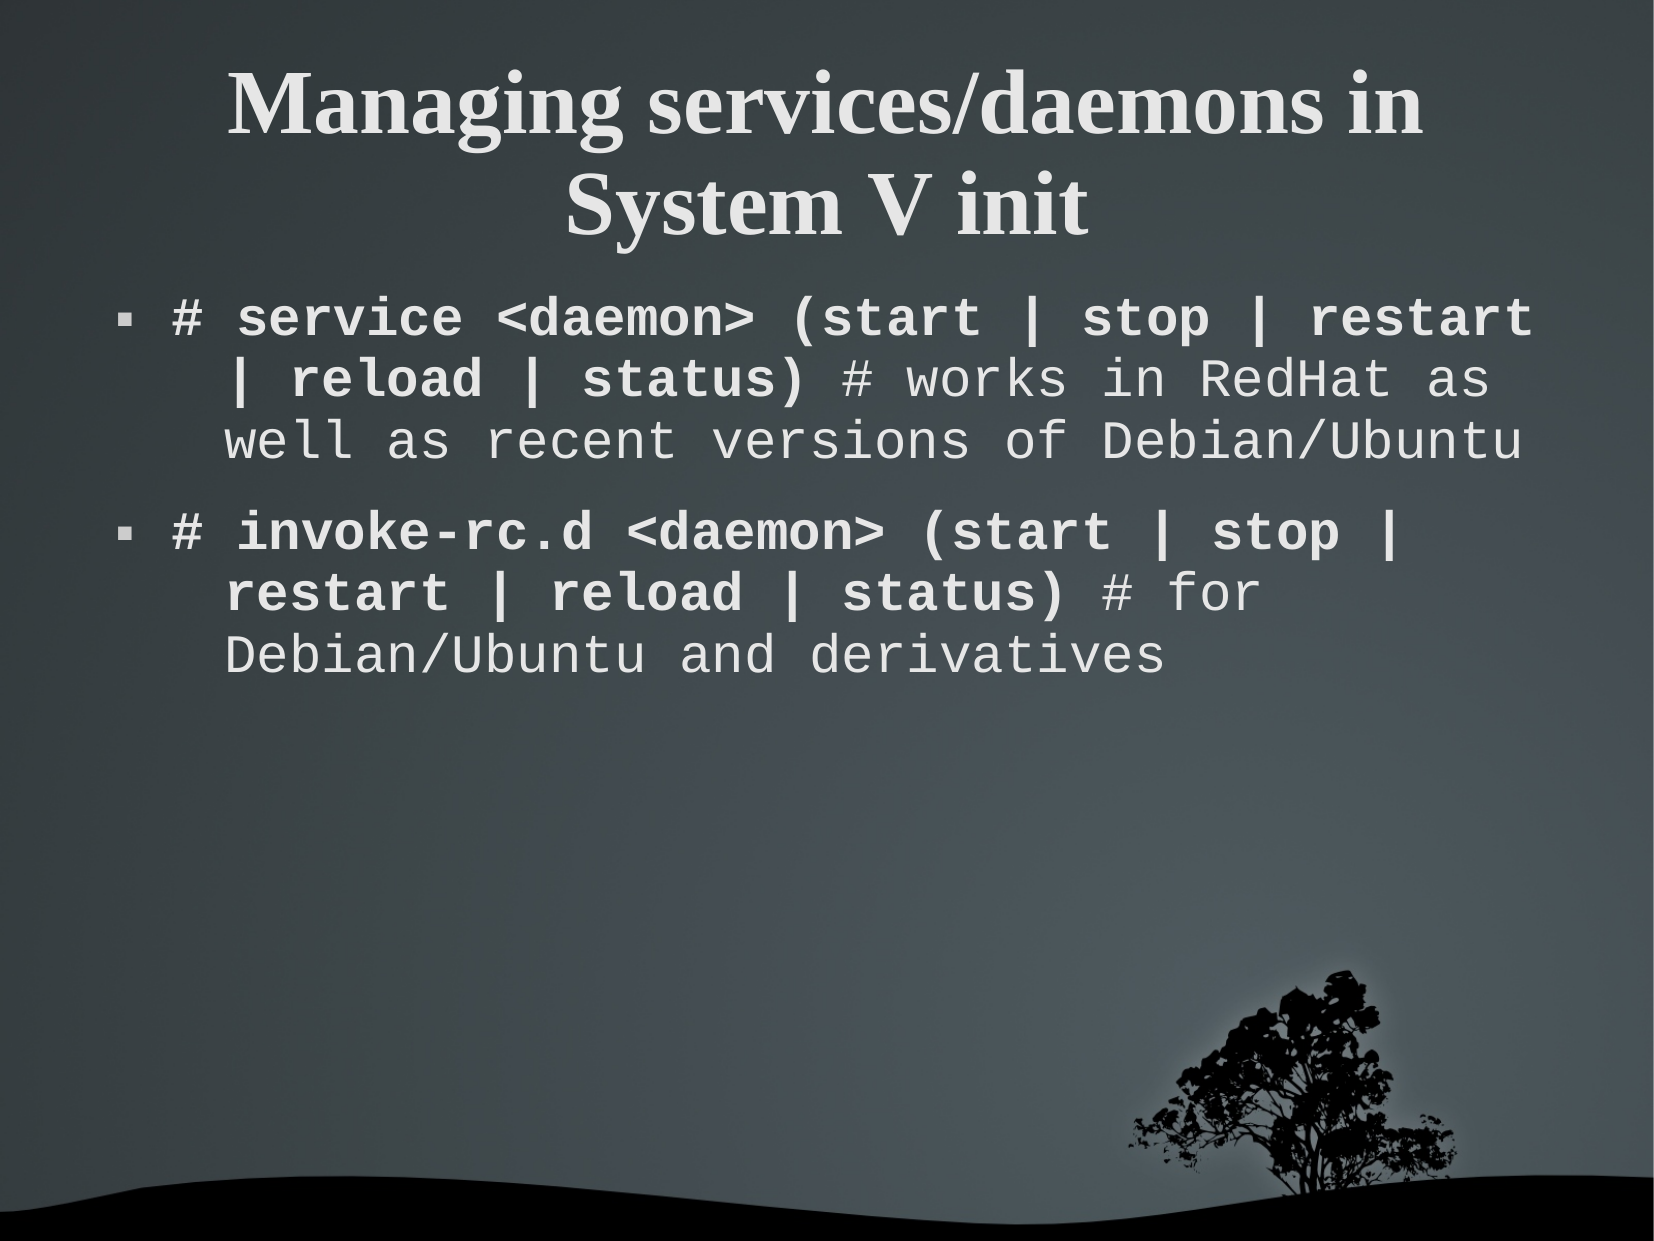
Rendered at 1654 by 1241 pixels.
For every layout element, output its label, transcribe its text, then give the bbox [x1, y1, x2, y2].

picture [0, 0, 1654, 1241]
title Managing services/daemons in System V init [82, 33, 1571, 273]
list # service <daemon> (start | stop | restart | reload | status) # works in RedHat as well as recent versions of Debian/Ubuntu # invoke-rc.d <daemon> (start | stop | restart | reload | status) # for Debian/Ubuntu and derivatives [82, 290, 1571, 1109]
